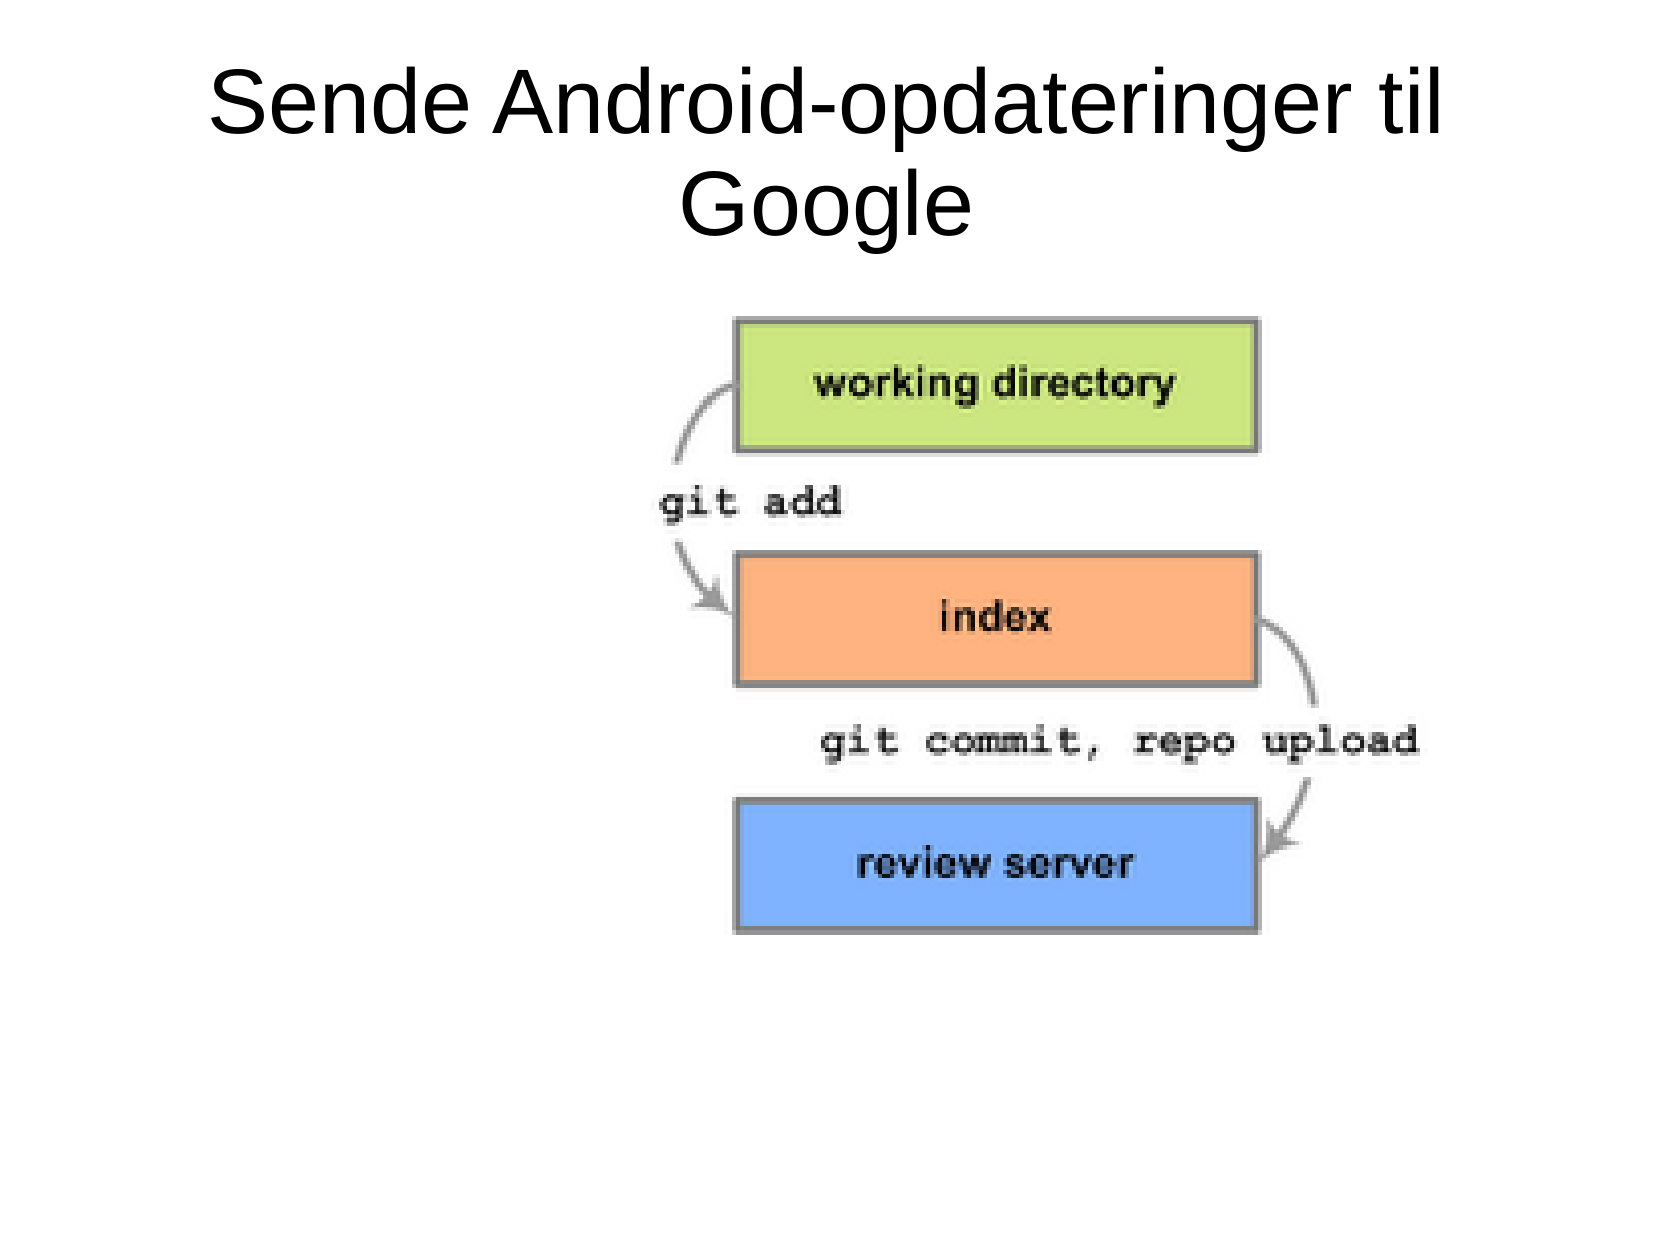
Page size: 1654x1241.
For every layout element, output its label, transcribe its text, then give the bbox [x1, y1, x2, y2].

picture [631, 316, 1441, 935]
title Sende Android-opdateringer til Google [82, 49, 1571, 257]
